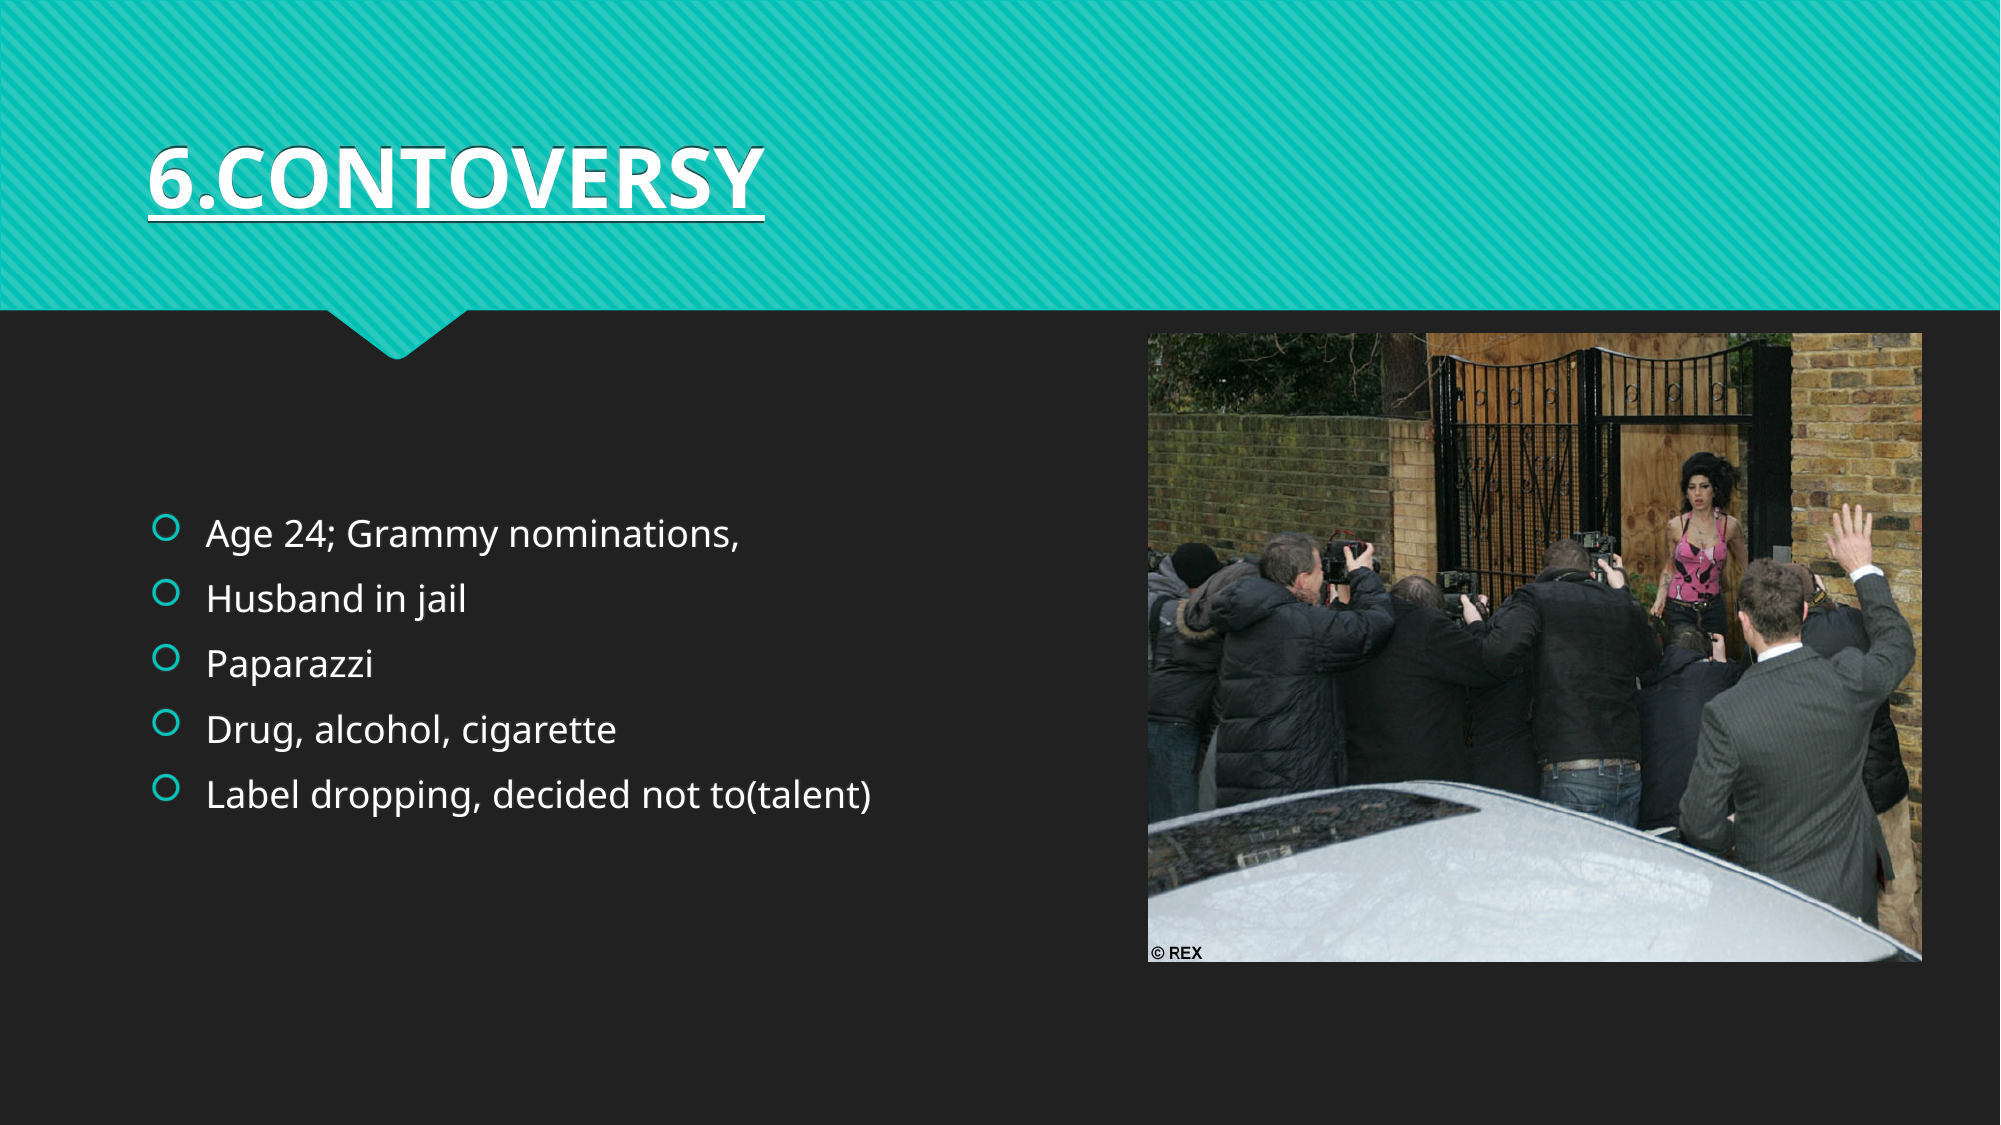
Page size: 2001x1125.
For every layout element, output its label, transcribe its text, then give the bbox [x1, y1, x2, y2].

picture [1, 1, 1999, 357]
list Age 24; Grammy nominations, Husband in jail Paparazzi Drug, alcohol, cigarette Label dropping, decided not to(talent) [134, 364, 985, 962]
title 6.CONTOVERSY [132, 73, 1868, 233]
picture [1148, 333, 1922, 962]
